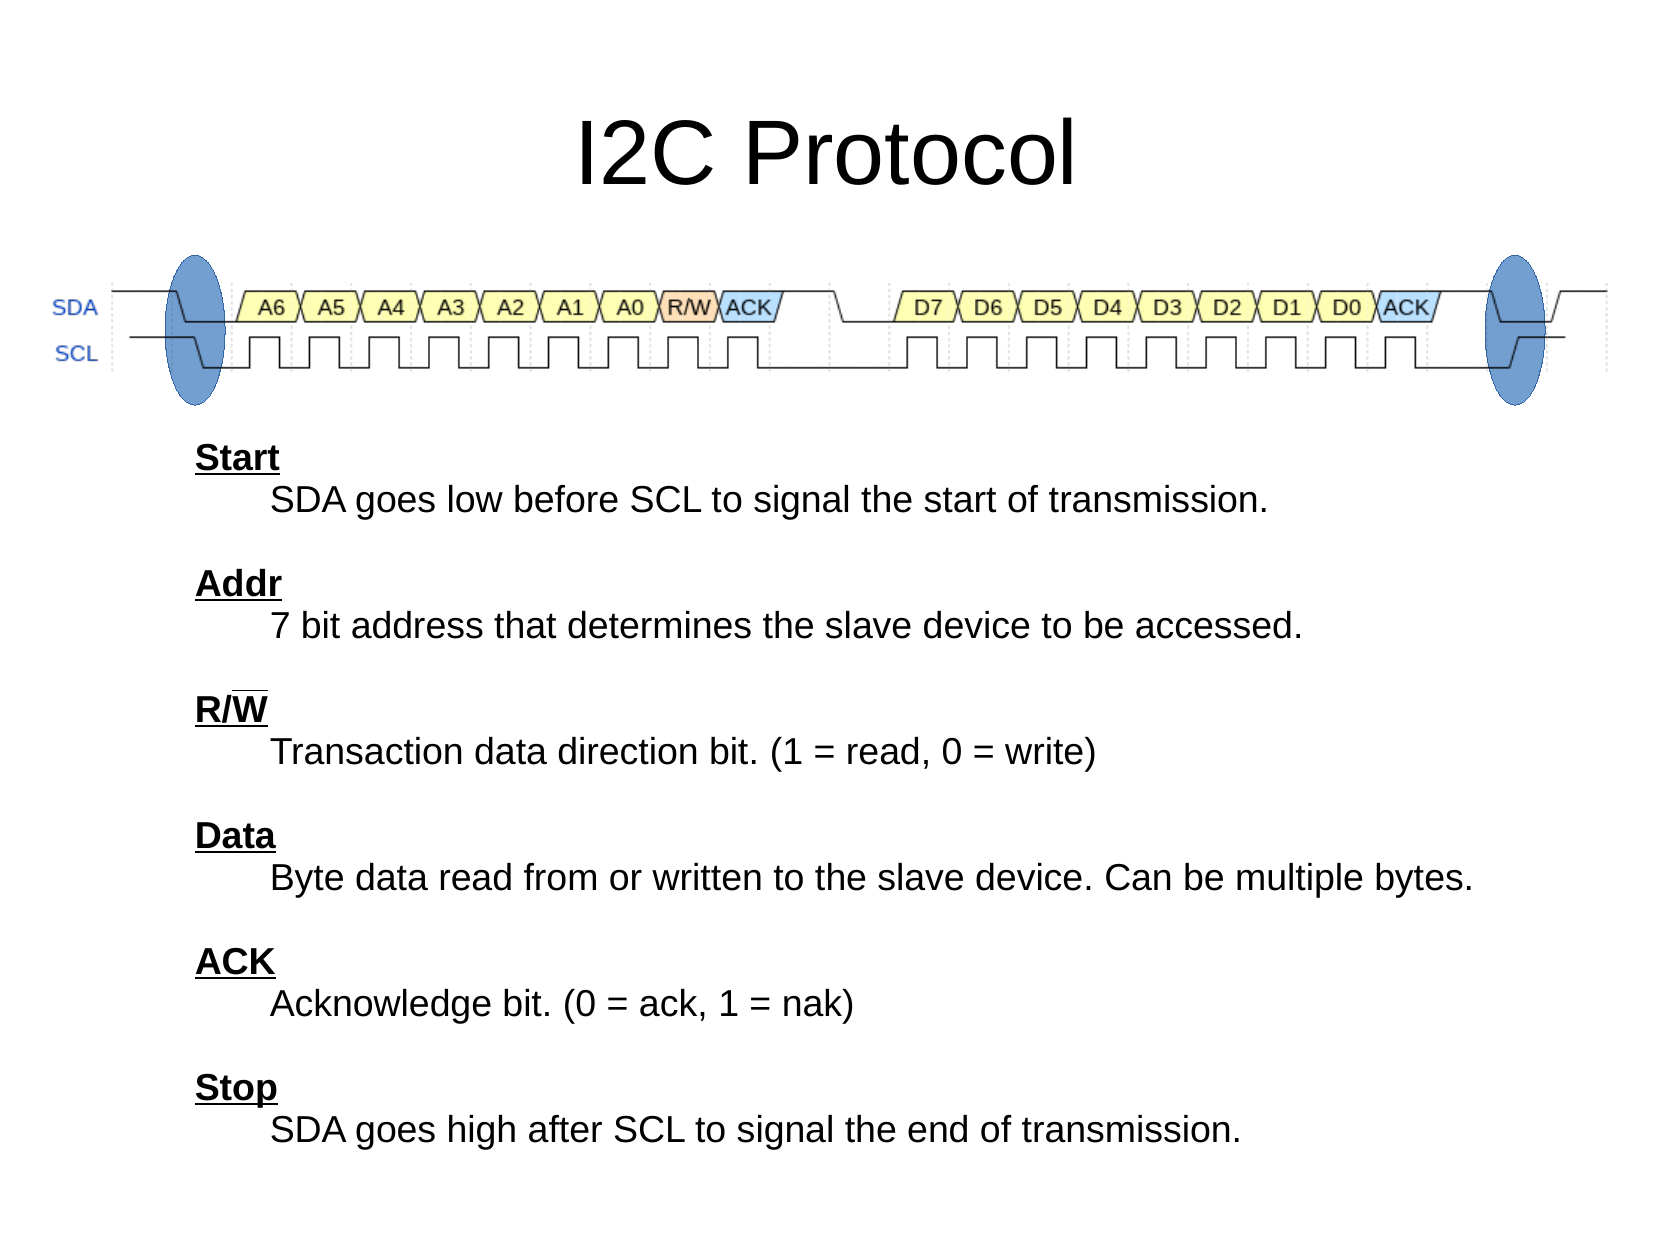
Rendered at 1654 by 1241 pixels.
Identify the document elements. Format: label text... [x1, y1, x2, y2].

text_box [171, 257, 219, 283]
title I2C Protocol [82, 49, 1571, 257]
text_box [1491, 376, 1539, 406]
text_box [171, 376, 219, 406]
text_box [1491, 257, 1539, 283]
picture [22, 283, 1636, 376]
text_box Start SDA goes low before SCL to signal the start of transmission. Addr 7 bit address that determines the slave device to be accessed. R/W Transaction data direction bit. (1 = read, 0 = write) Data Byte data read from or written to the slave device. Can be multiple bytes. ACK Acknowledge bit. (0 = ack, 1 = nak) Stop SDA goes high after SCL to signal the end of transmission. [180, 429, 1531, 1201]
